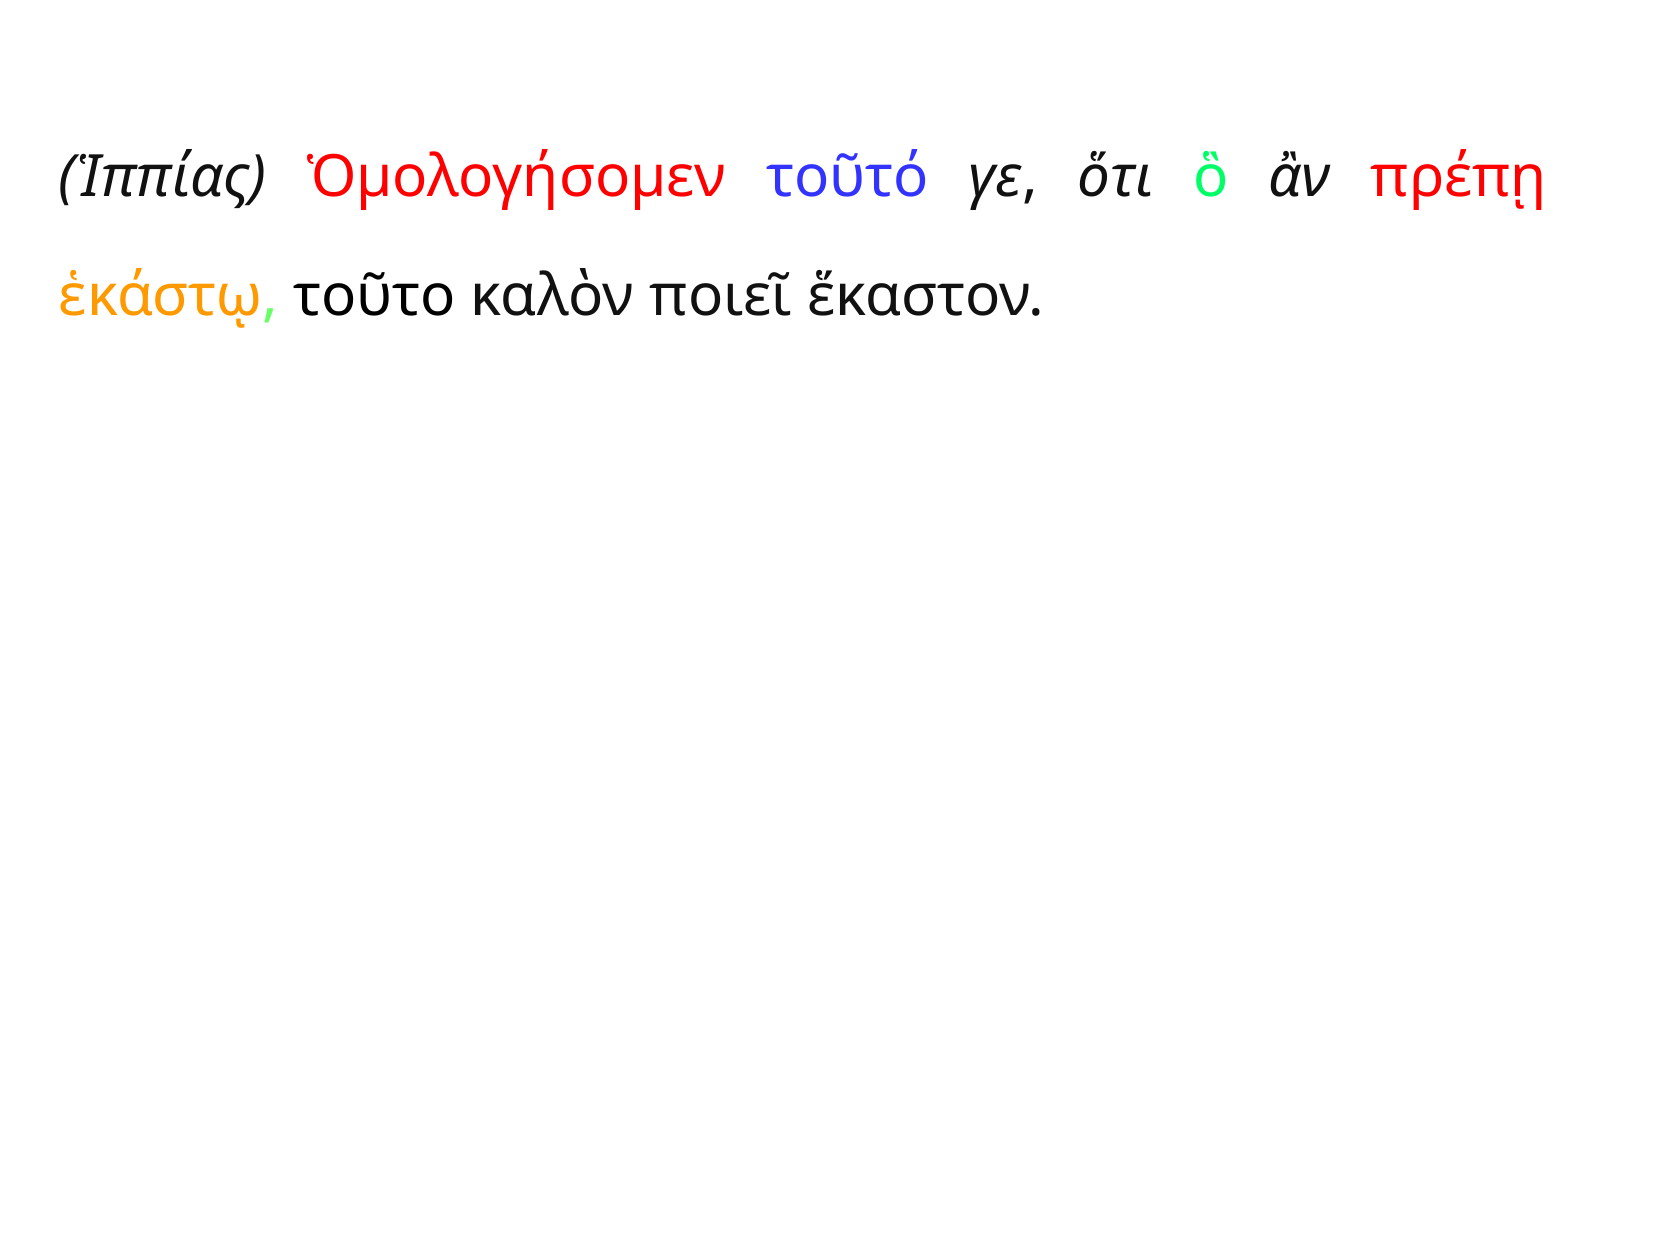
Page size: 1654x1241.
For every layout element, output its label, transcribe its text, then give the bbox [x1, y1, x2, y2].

list (Ἱππίας) Ὁμολογήσομεν τοῦτό γε, ὅτι ὃ ἂν πρέπῃ ἑκάστῳ, τοῦτο καλὸν ποιεῖ ἕκαστον. [59, 94, 1548, 1086]
